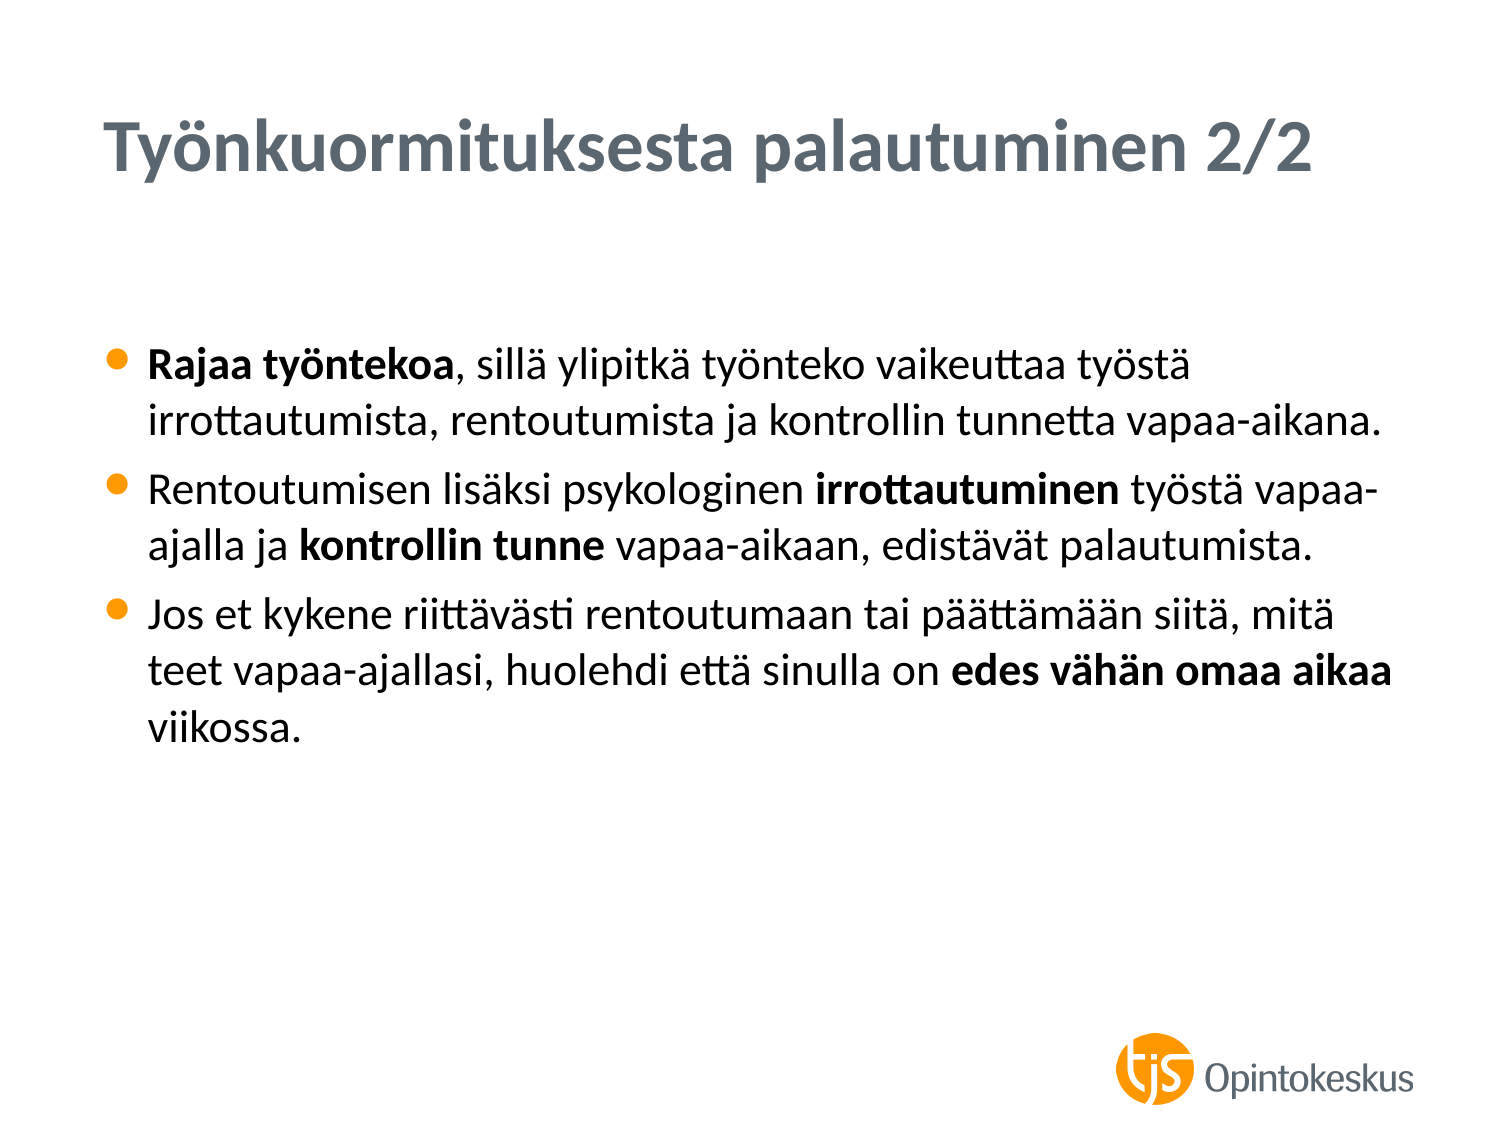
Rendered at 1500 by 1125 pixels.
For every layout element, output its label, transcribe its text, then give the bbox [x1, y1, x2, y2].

title Työnkuormituksesta palautuminen 2/2 [88, 88, 1412, 266]
picture [1116, 1033, 1413, 1105]
list Rajaa työntekoa, sillä ylipitkä työnteko vaikeuttaa työstä irrottautumista, rentoutumista ja kontrollin tunnetta vapaa-aikana. Rentoutumisen lisäksi psykologinen irrottautuminen työstä vapaa-ajalla ja kontrollin tunne vapaa-aikaan, edistävät palautumista. Jos et kykene riittävästi rentoutumaan tai päättämään siitä, mitä teet vapaa-ajallasi, huolehdi että sinulla on edes vähän omaa aikaa viikossa. [88, 324, 1412, 1004]
